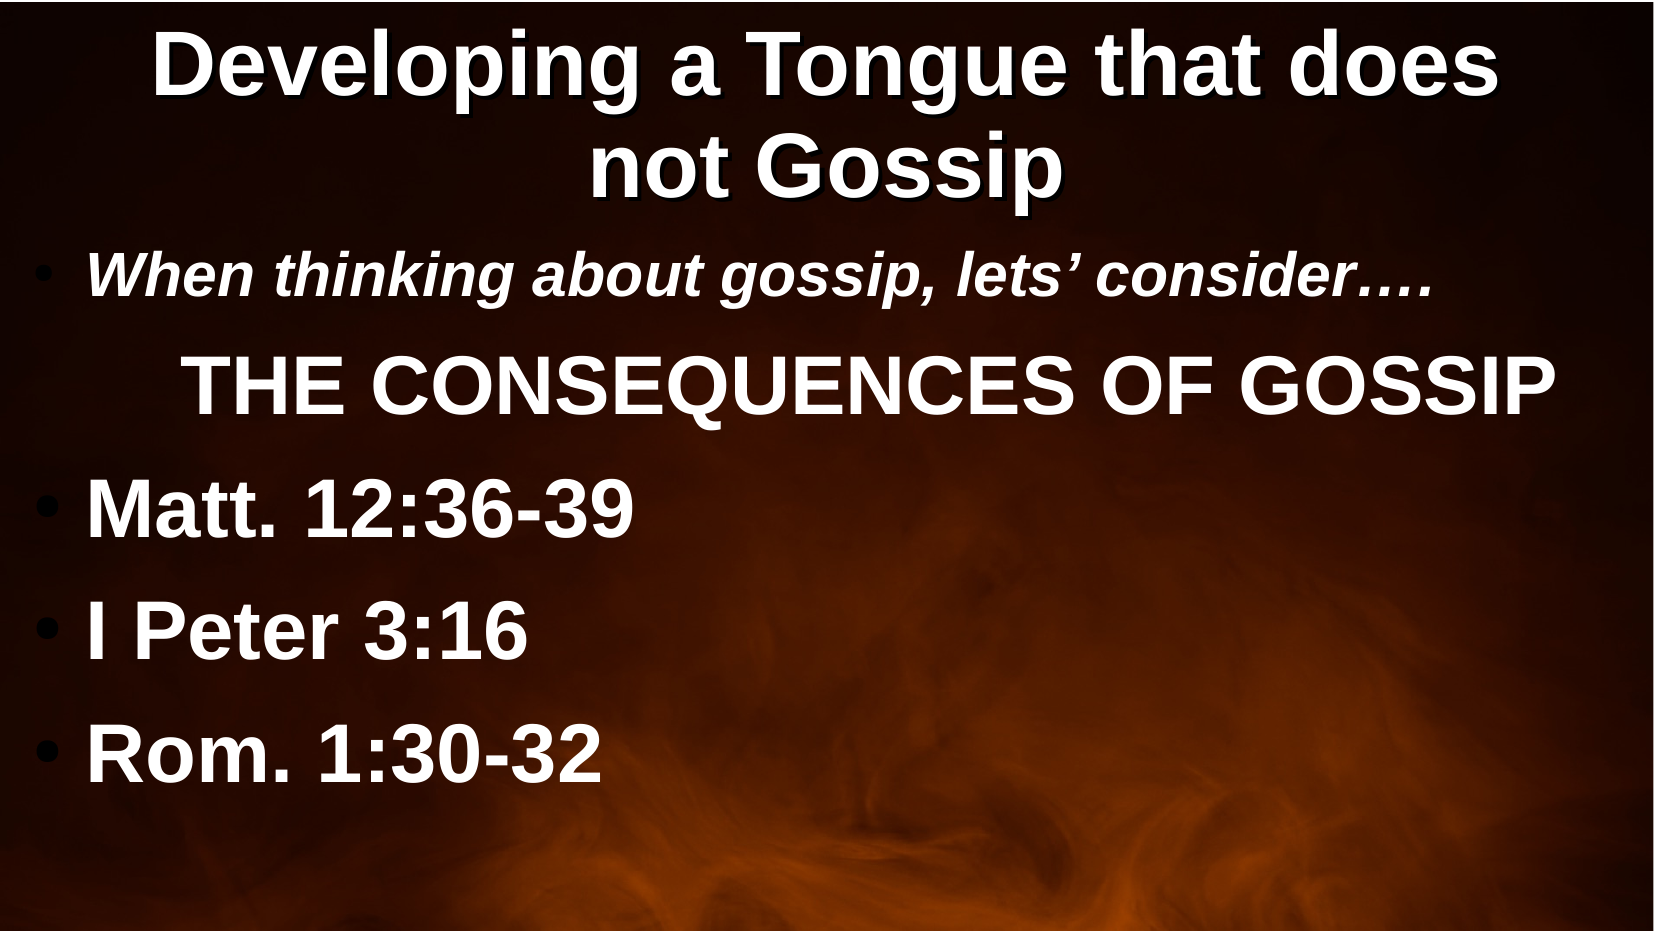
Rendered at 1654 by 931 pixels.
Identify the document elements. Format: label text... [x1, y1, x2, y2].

picture [0, 2, 1654, 931]
list When thinking about gossip, lets’ consider…. THE CONSEQUENCES OF GOSSIP Matt. 12:36-39 I Peter 3:16 Rom. 1:30-32 [15, 240, 1654, 931]
title Developing a Tongue that does not Gossip [82, 12, 1571, 218]
